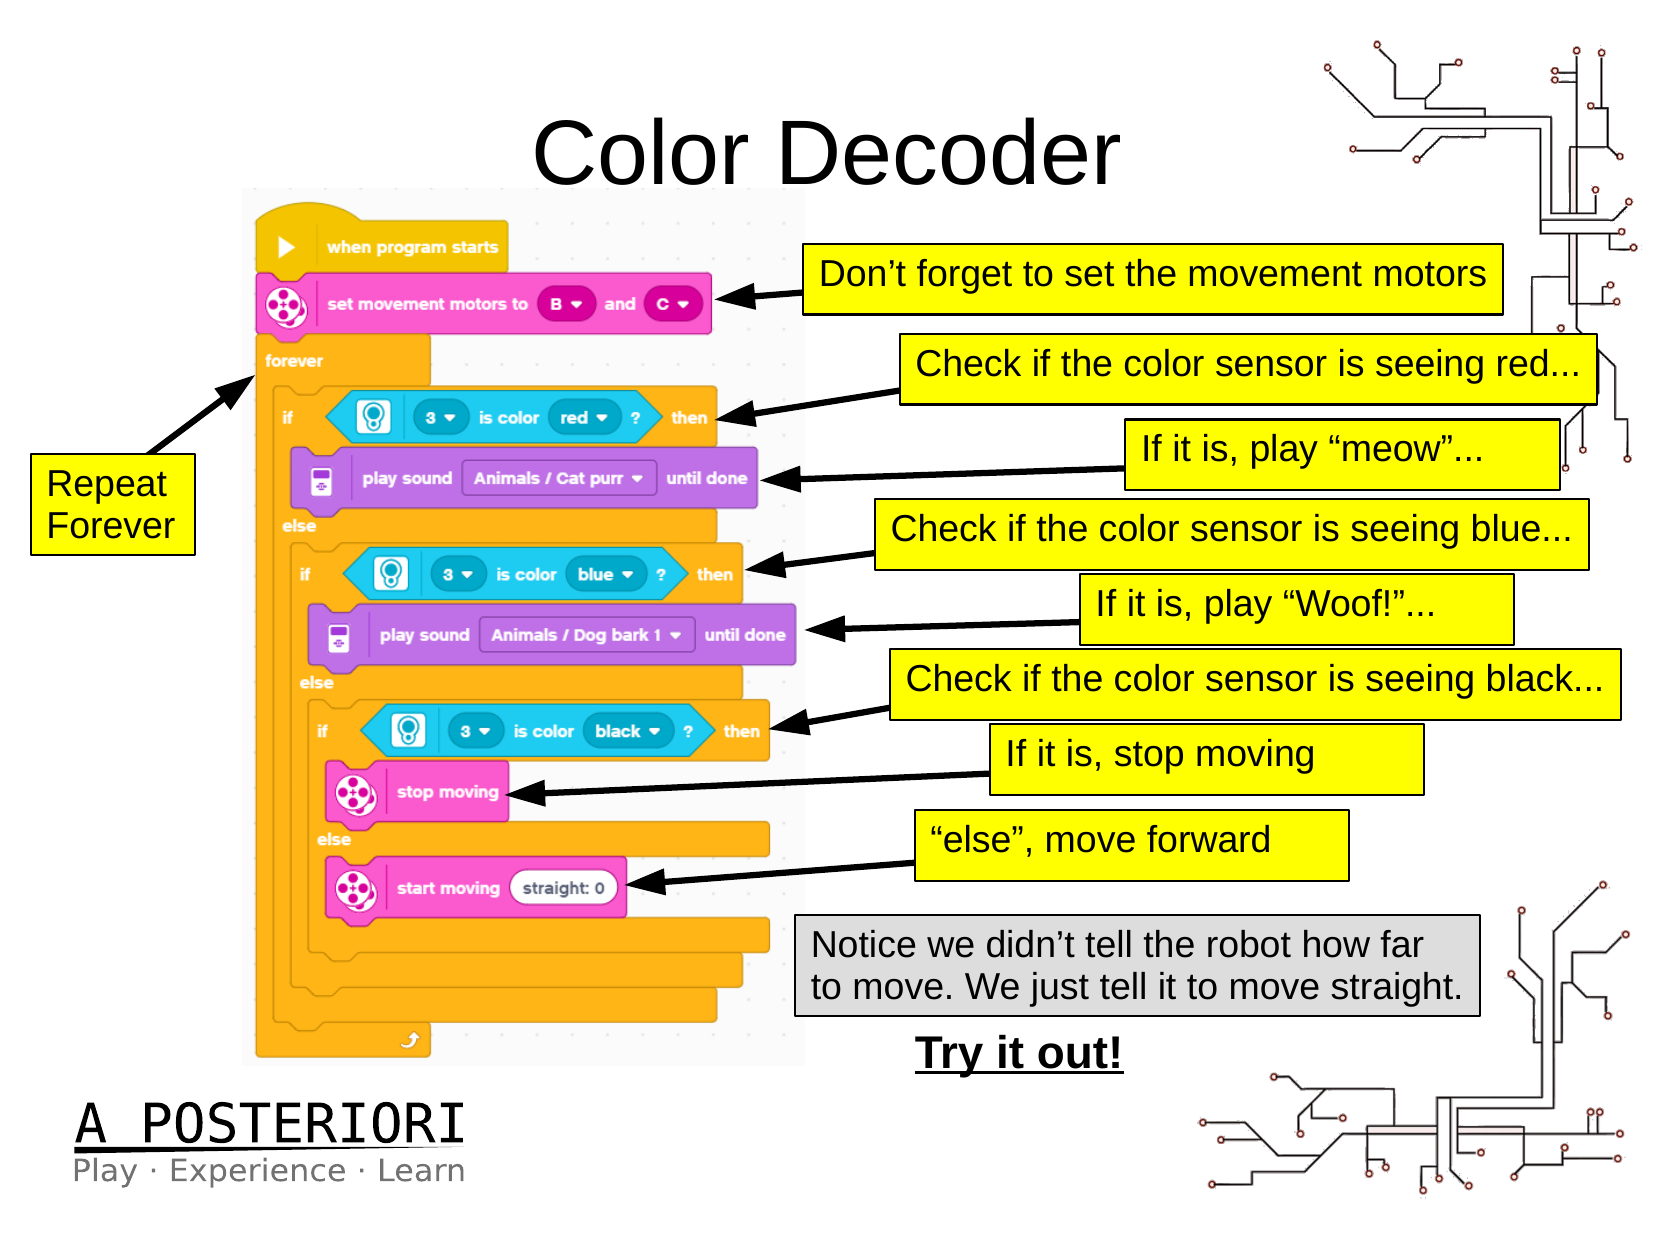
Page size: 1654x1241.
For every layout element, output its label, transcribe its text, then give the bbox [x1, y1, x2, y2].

text_box If it is, play “meow”... [1125, 419, 1560, 491]
text_box Try it out! [900, 1020, 1156, 1110]
text_box Don’t forget to set the movement motors [803, 243, 1504, 315]
text_box If it is, play “Woof!”... [1079, 574, 1515, 646]
text_box Check if the color sensor is seeing red... [899, 333, 1598, 405]
text_box Notice we didn’t tell the robot how far to move. We just tell it to move straight. [795, 915, 1481, 1016]
text_box Repeat Forever [30, 454, 196, 556]
picture [1305, 35, 1643, 495]
text_box Check if the color sensor is seeing blue... [874, 499, 1590, 571]
picture [1177, 863, 1635, 1200]
text_box Check if the color sensor is seeing black... [889, 649, 1621, 721]
title Color Decoder [82, 49, 1571, 257]
picture [242, 188, 805, 1066]
text_box If it is, stop moving [989, 724, 1425, 796]
text_box “else”, move forward [914, 810, 1350, 881]
